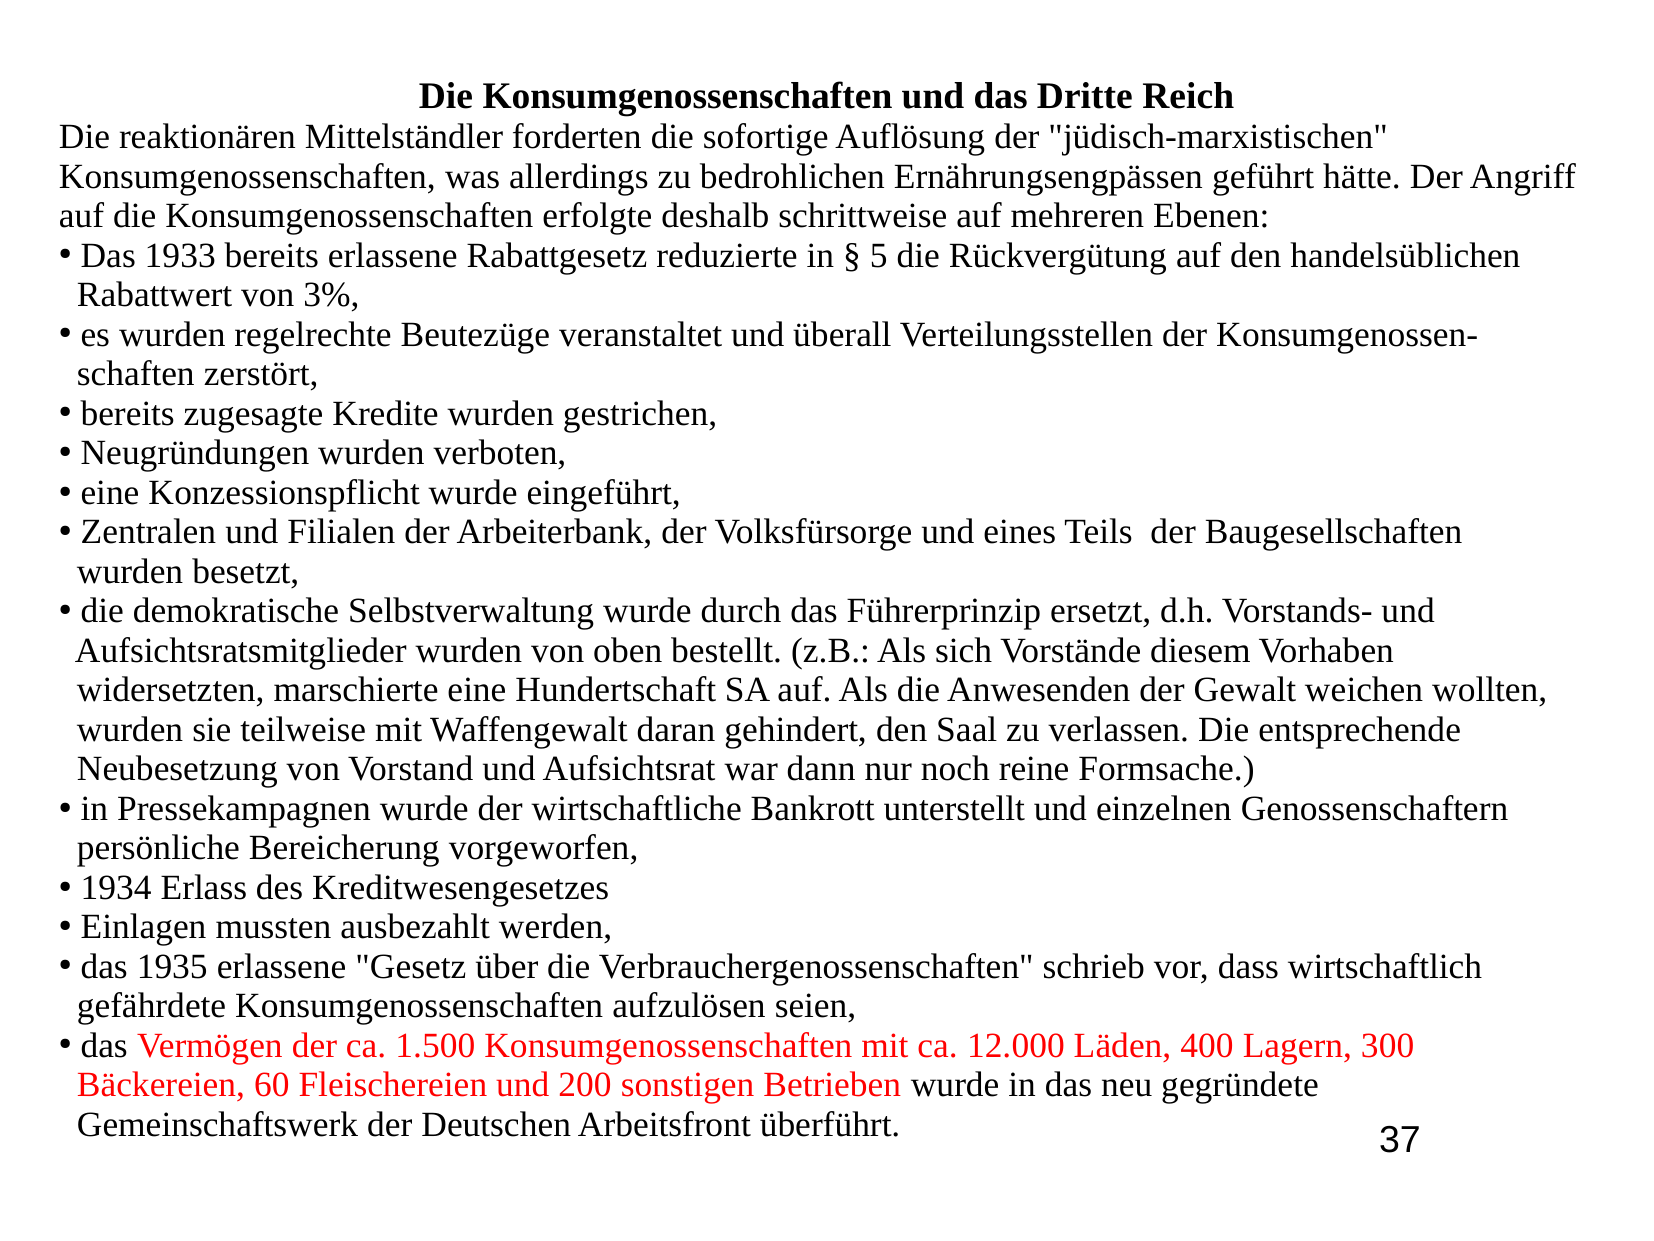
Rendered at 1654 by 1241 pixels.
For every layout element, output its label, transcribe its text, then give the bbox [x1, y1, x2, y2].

text_box Die Konsumgenossenschaften und das Dritte Reich Die reaktionären Mittelständler forderten die sofortige Auflösung der "jüdisch-marxistischen" Konsumgenossenschaften, was allerdings zu bedrohlichen Ernährungsengpässen geführt hätte. Der Angriff auf die Konsumgenossenschaften erfolgte deshalb schrittweise auf mehreren Ebenen: Das 1933 bereits erlassene Rabattgesetz reduzierte in § 5 die Rückvergütung auf den handelsüblichen Rabattwert von 3%, es wurden regelrechte Beutezüge veranstaltet und überall Verteilungsstellen der Konsumgenossen- schaften zerstört, bereits zugesagte Kredite wurden gestrichen, Neugründungen wurden verboten, eine Konzessionspflicht wurde eingeführt, Zentralen und Filialen der Arbeiterbank, der Volksfürsorge und eines Teils der Baugesellschaften wurden besetzt, die demokratische Selbstverwaltung wurde durch das Führerprinzip ersetzt, d.h. Vorstands- und Aufsichtsratsmitglieder wurden von oben bestellt. (z.B.: Als sich Vorstände diesem Vorhaben widersetzten, marschierte eine Hundertschaft SA auf. Als die Anwesenden der Gewalt weichen wollten, wurden sie teilweise mit Waffengewalt daran gehindert, den Saal zu verlassen. Die entsprechende Neubesetzung von Vorstand und Aufsichtsrat war dann nur noch reine Formsache.) in Pressekampagnen wurde der wirtschaftliche Bankrott unterstellt und einzelnen Genossenschaftern persönliche Bereicherung vorgeworfen, 1934 Erlass des Kreditwesengesetzes Einlagen mussten ausbezahlt werden, das 1935 erlassene "Gesetz über die Verbrauchergenossenschaften" schrieb vor, dass wirtschaftlich gefährdete Konsumgenossenschaften aufzulösen seien, das Vermögen der ca. 1.500 Konsumgenossenschaften mit ca. 12.000 Läden, 400 Lagern, 300 Bäckereien, 60 Fleischereien und 200 sonstigen Betrieben wurde in das neu gegründete Gemeinschaftswerk der Deutschen Arbeitsfront überführt. [44, 67, 1610, 1152]
text_box <Nummer> [1364, 1111, 1582, 1182]
